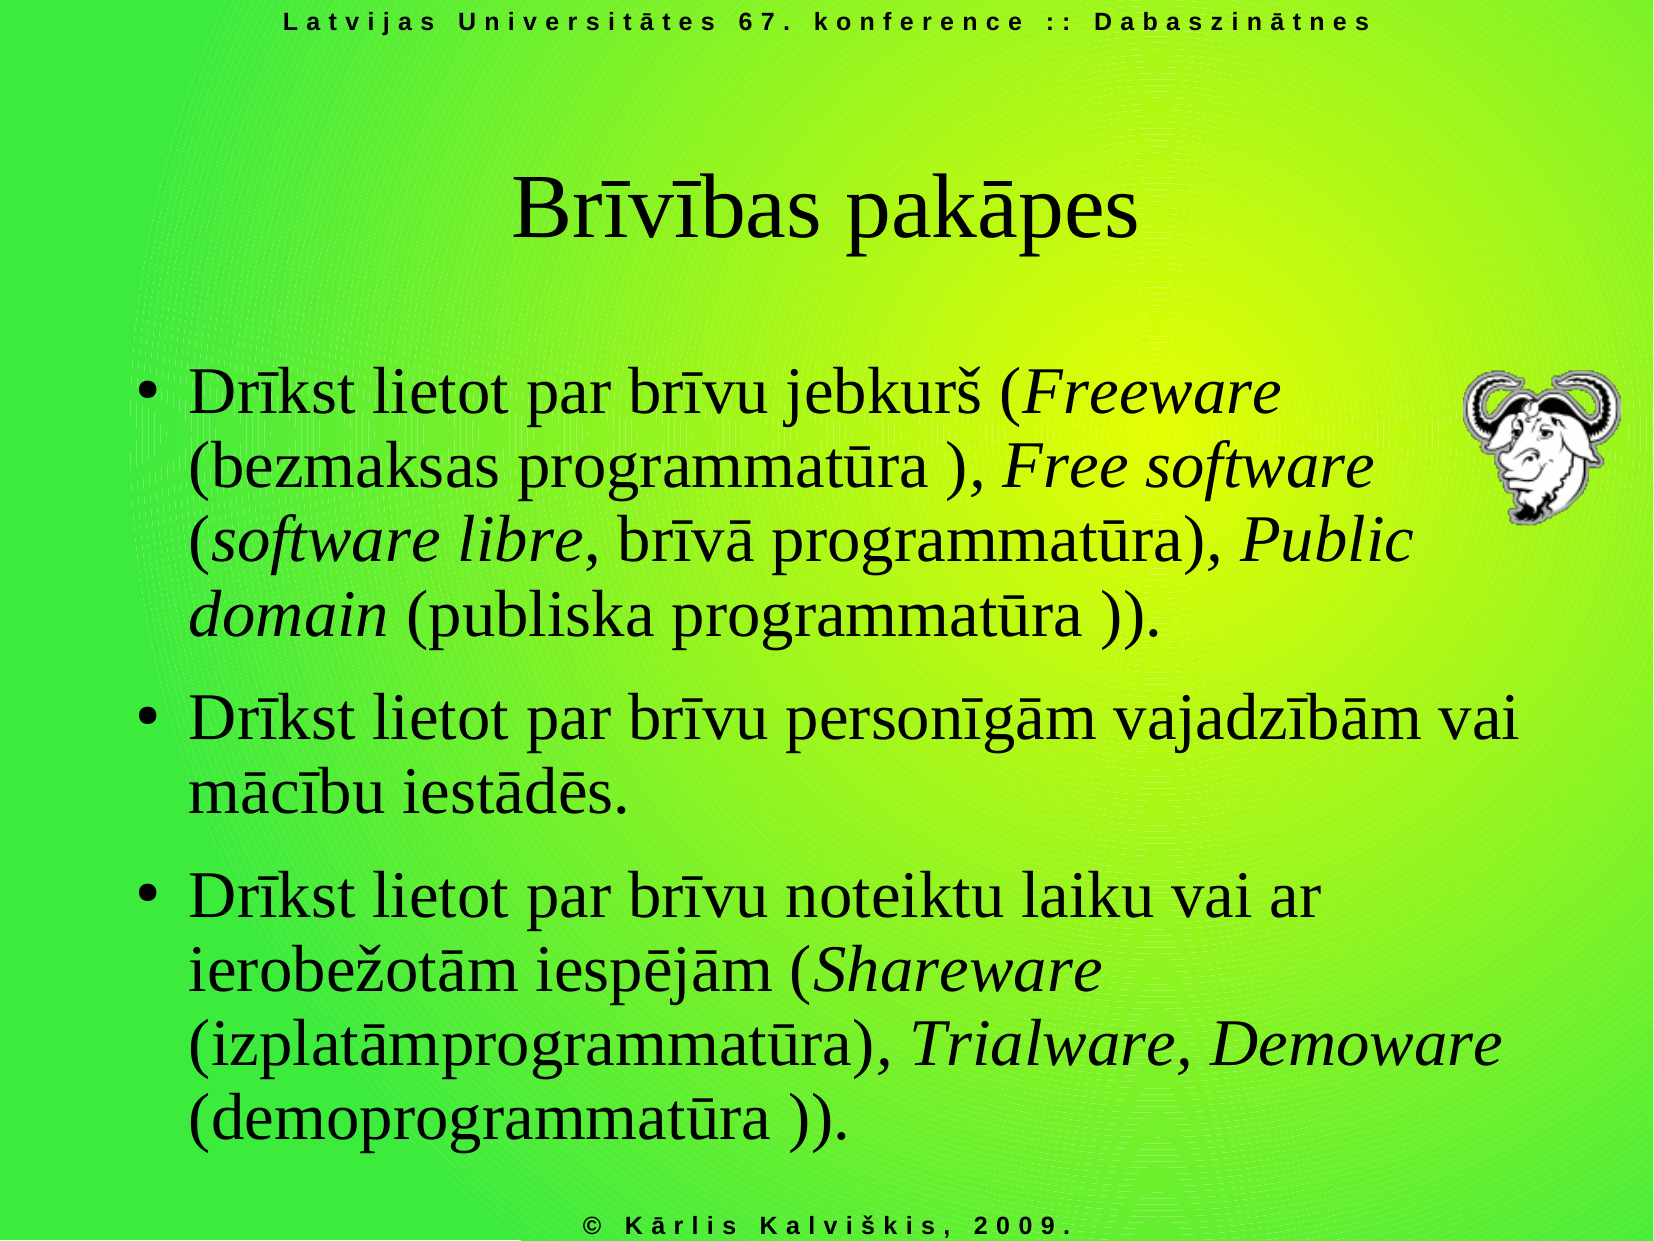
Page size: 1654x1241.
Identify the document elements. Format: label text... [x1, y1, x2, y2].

list Drīkst lietot par brīvu jebkurš (Freeware (bezmaksas programmatūra ), Free software (software libre, brīvā programmatūra), Public domain (publiska programmatūra )). Drīkst lietot par brīvu personīgām vajadzībām vai mācību iestādēs. Drīkst lietot par brīvu noteiktu laiku vai ar ierobežotām iespējām (Shareware (izplatāmprogrammatūra), Trialware, Demoware (demoprogrammatūra )). [118, 354, 1536, 1182]
picture [1463, 366, 1621, 532]
title Brīvības pakāpes [118, 88, 1536, 325]
